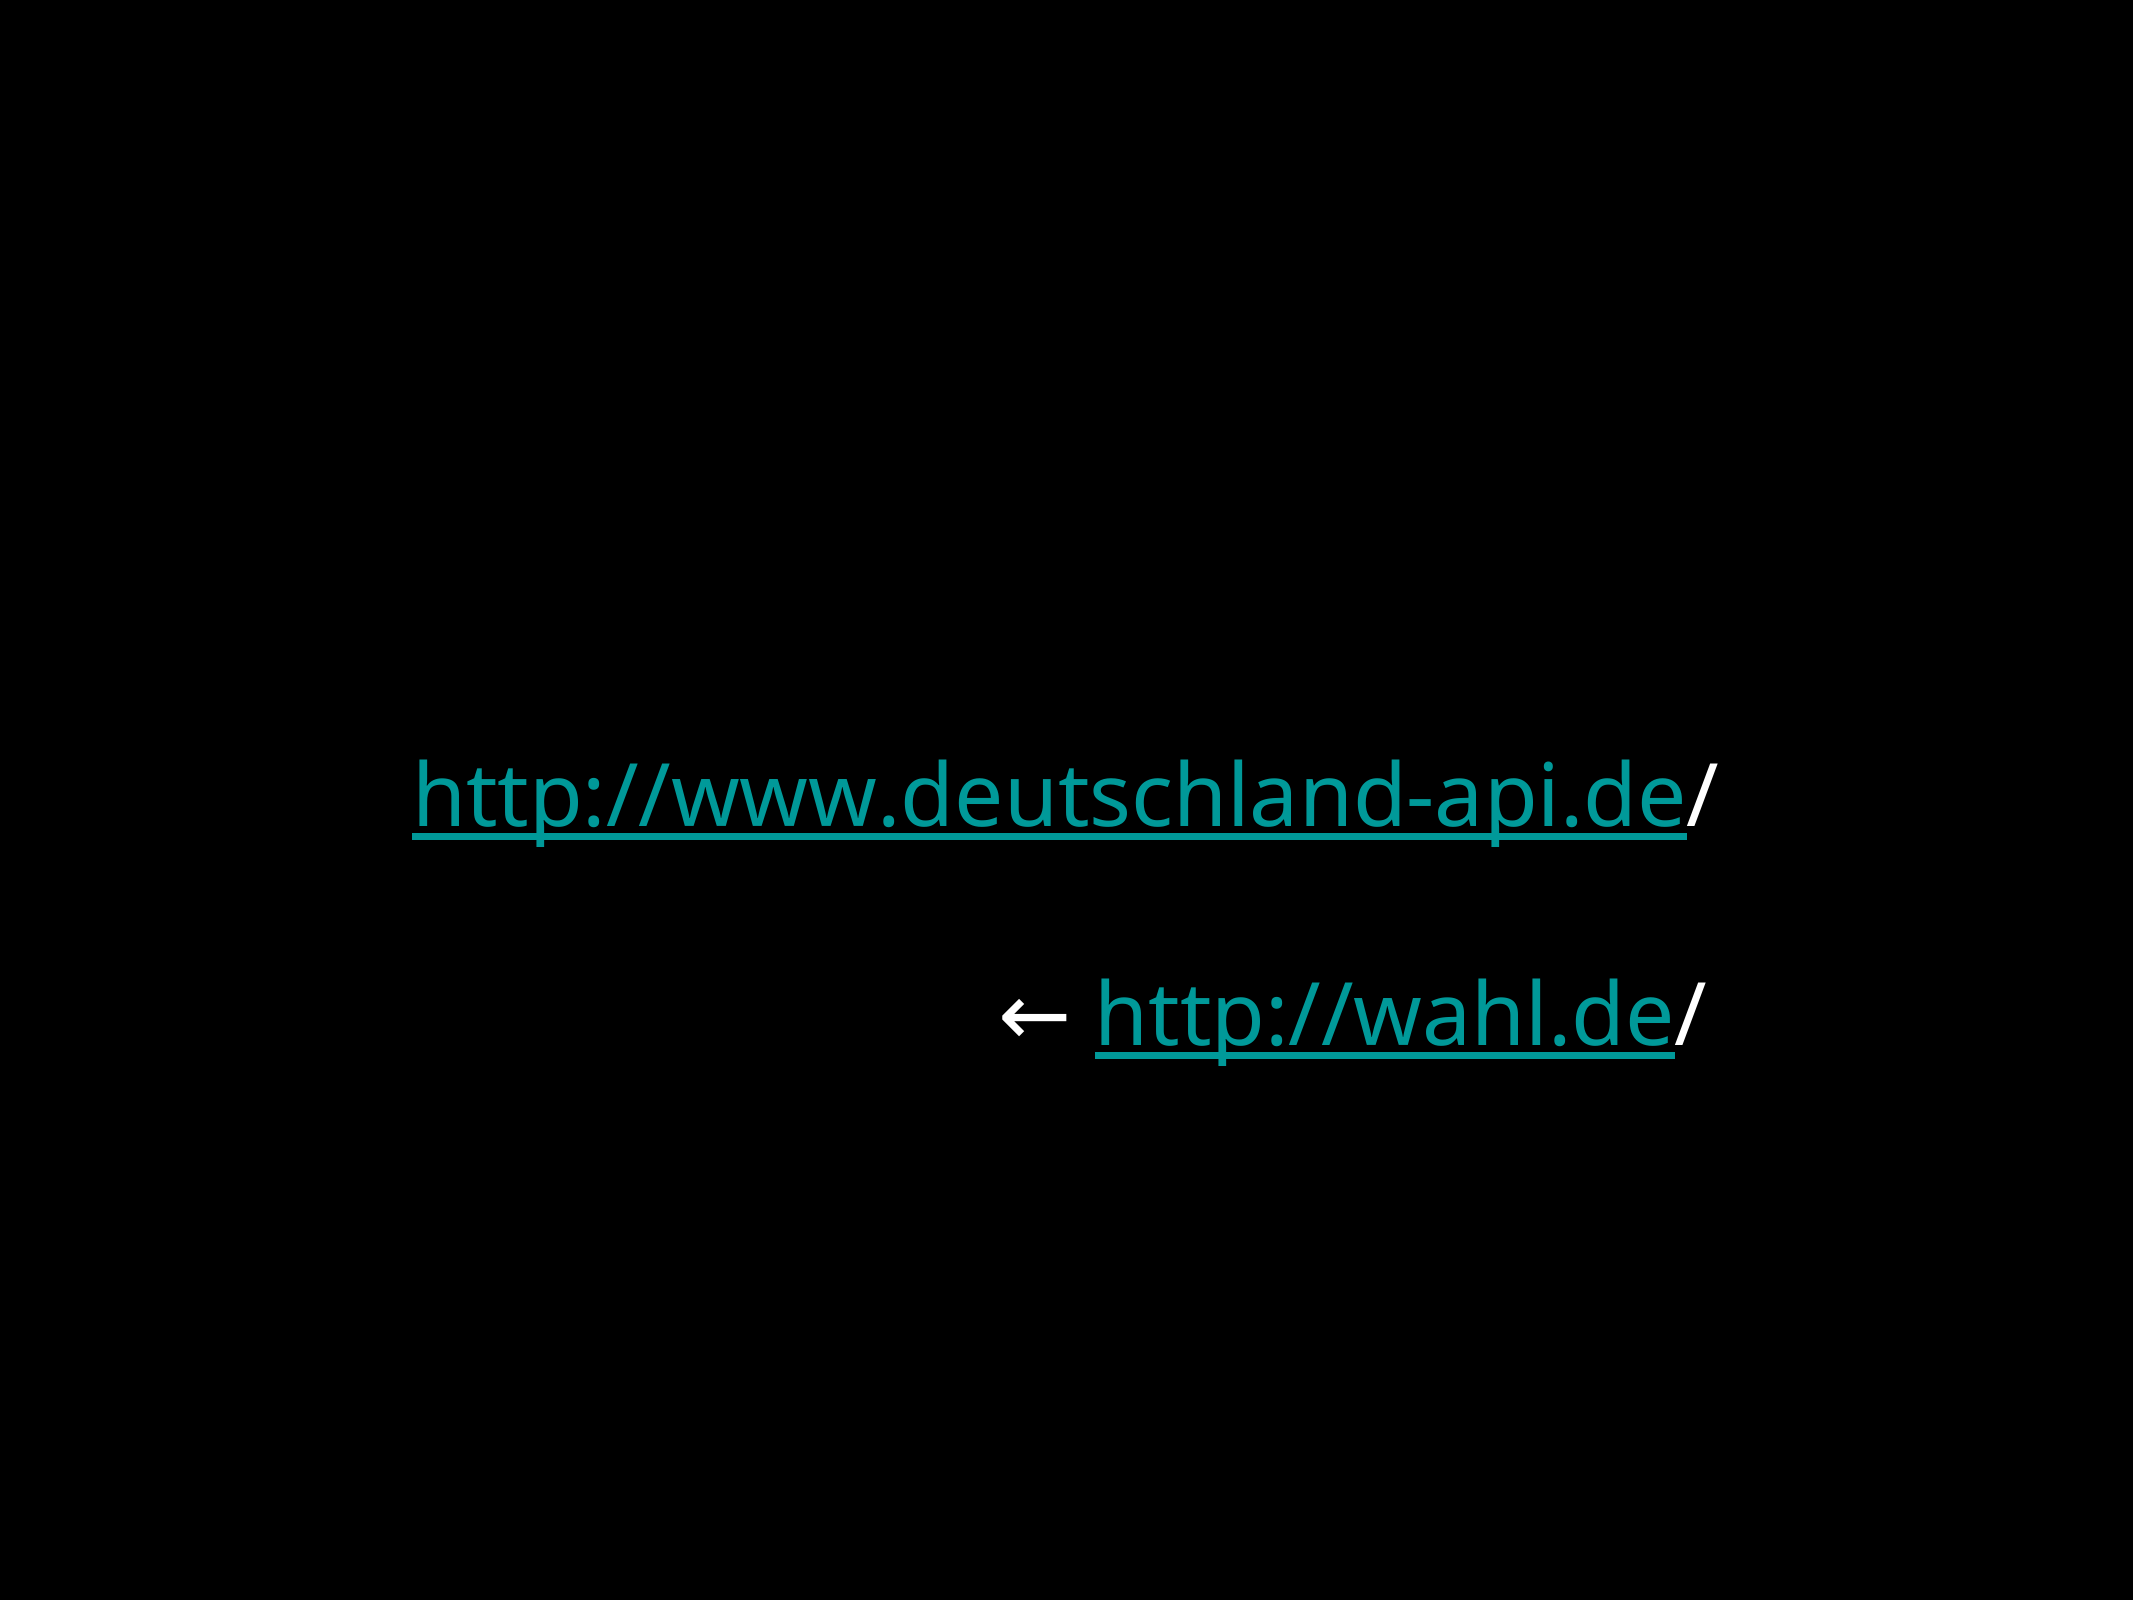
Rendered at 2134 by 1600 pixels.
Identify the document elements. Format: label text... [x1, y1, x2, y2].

text_box ← http://wahl.de/ [998, 958, 1708, 1078]
text_box http://www.deutschland-api.de/ [411, 739, 1720, 859]
